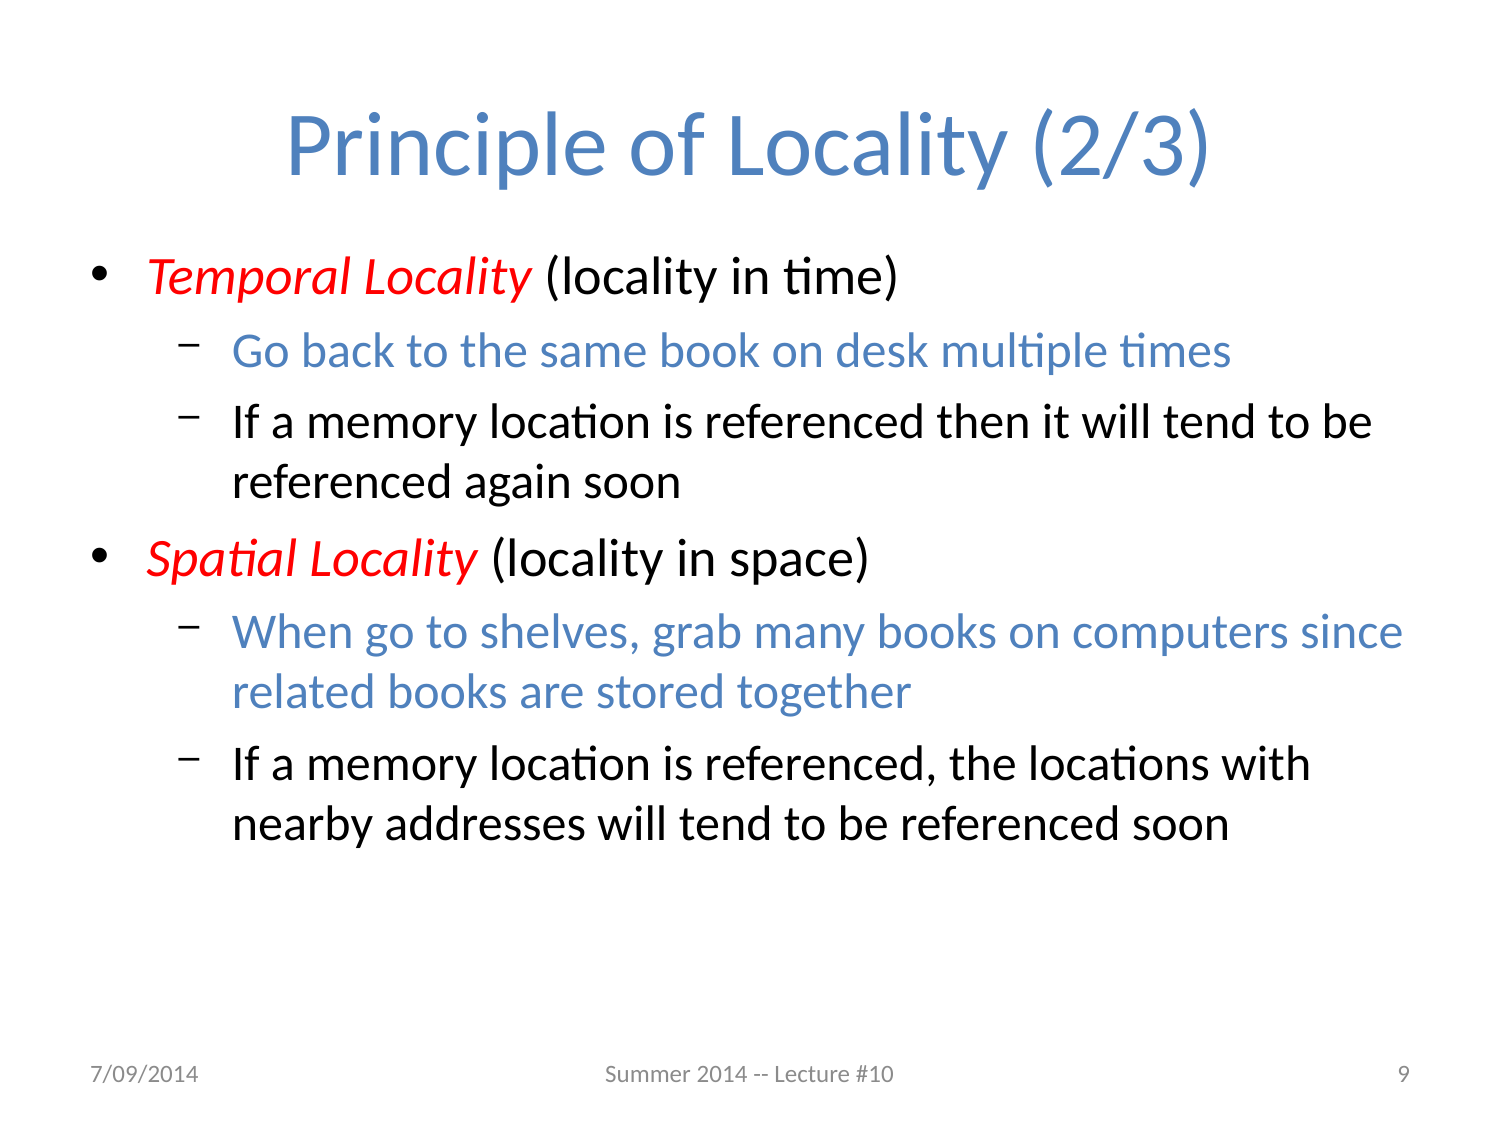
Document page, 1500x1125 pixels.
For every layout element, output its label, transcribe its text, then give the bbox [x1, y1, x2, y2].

title Principle of Locality (2/3) [75, 45, 1425, 232]
footer Summer 2014 -- Lecture #10 [512, 1042, 988, 1103]
list Temporal Locality (locality in time) Go back to the same book on desk multiple times If a memory location is referenced then it will tend to be referenced again soon Spatial Locality (locality in space) When go to shelves, grab many books on computers since related books are stored together If a memory location is referenced, the locations with nearby addresses will tend to be referenced soon [75, 232, 1426, 1043]
slide_number 7/09/2014 [75, 1042, 425, 1103]
slide_number <number> [1074, 1042, 1425, 1103]
